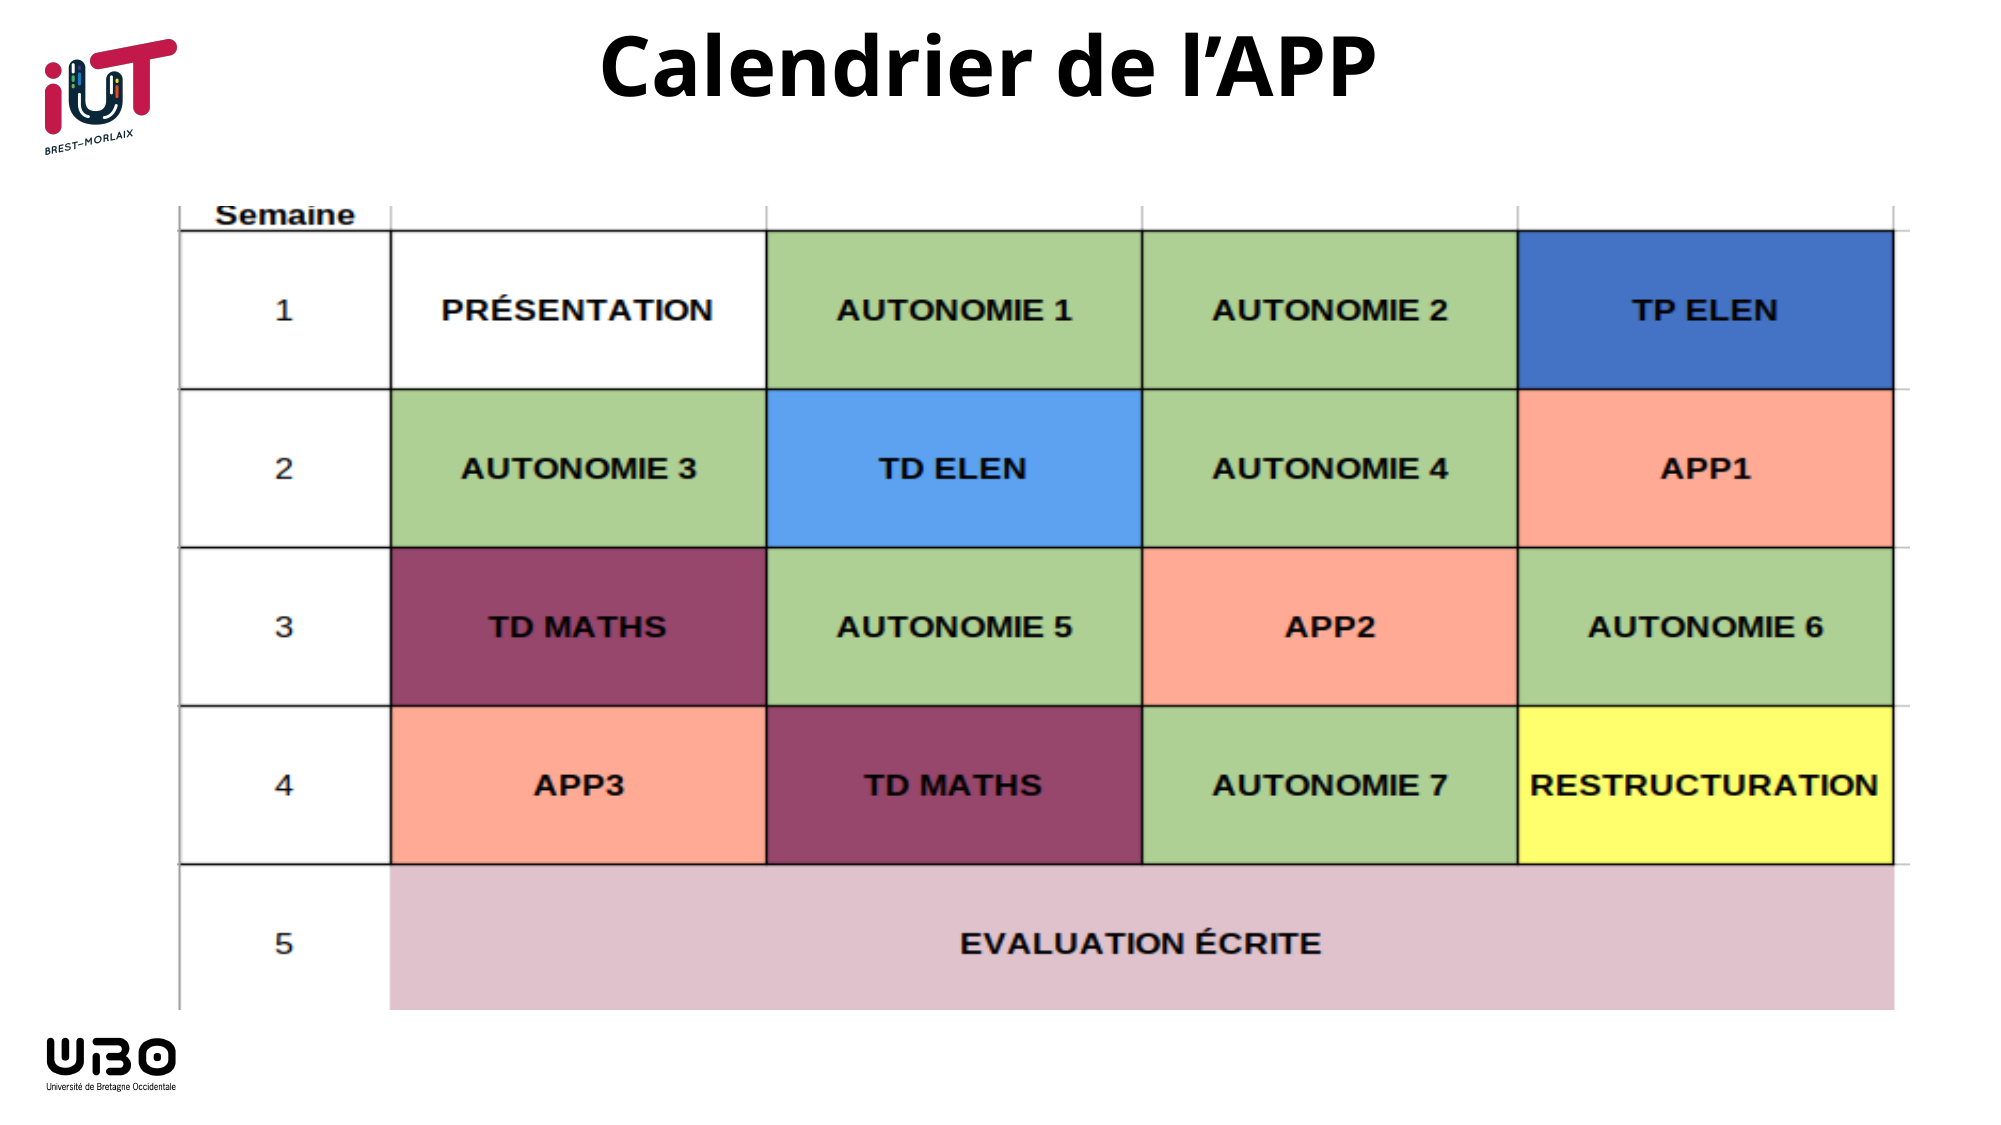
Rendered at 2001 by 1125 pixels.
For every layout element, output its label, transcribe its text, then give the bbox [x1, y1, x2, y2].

picture [177, 206, 1910, 1011]
picture [45, 39, 177, 155]
title Calendrier de l’APP [137, 11, 1863, 127]
picture [45, 1036, 177, 1093]
